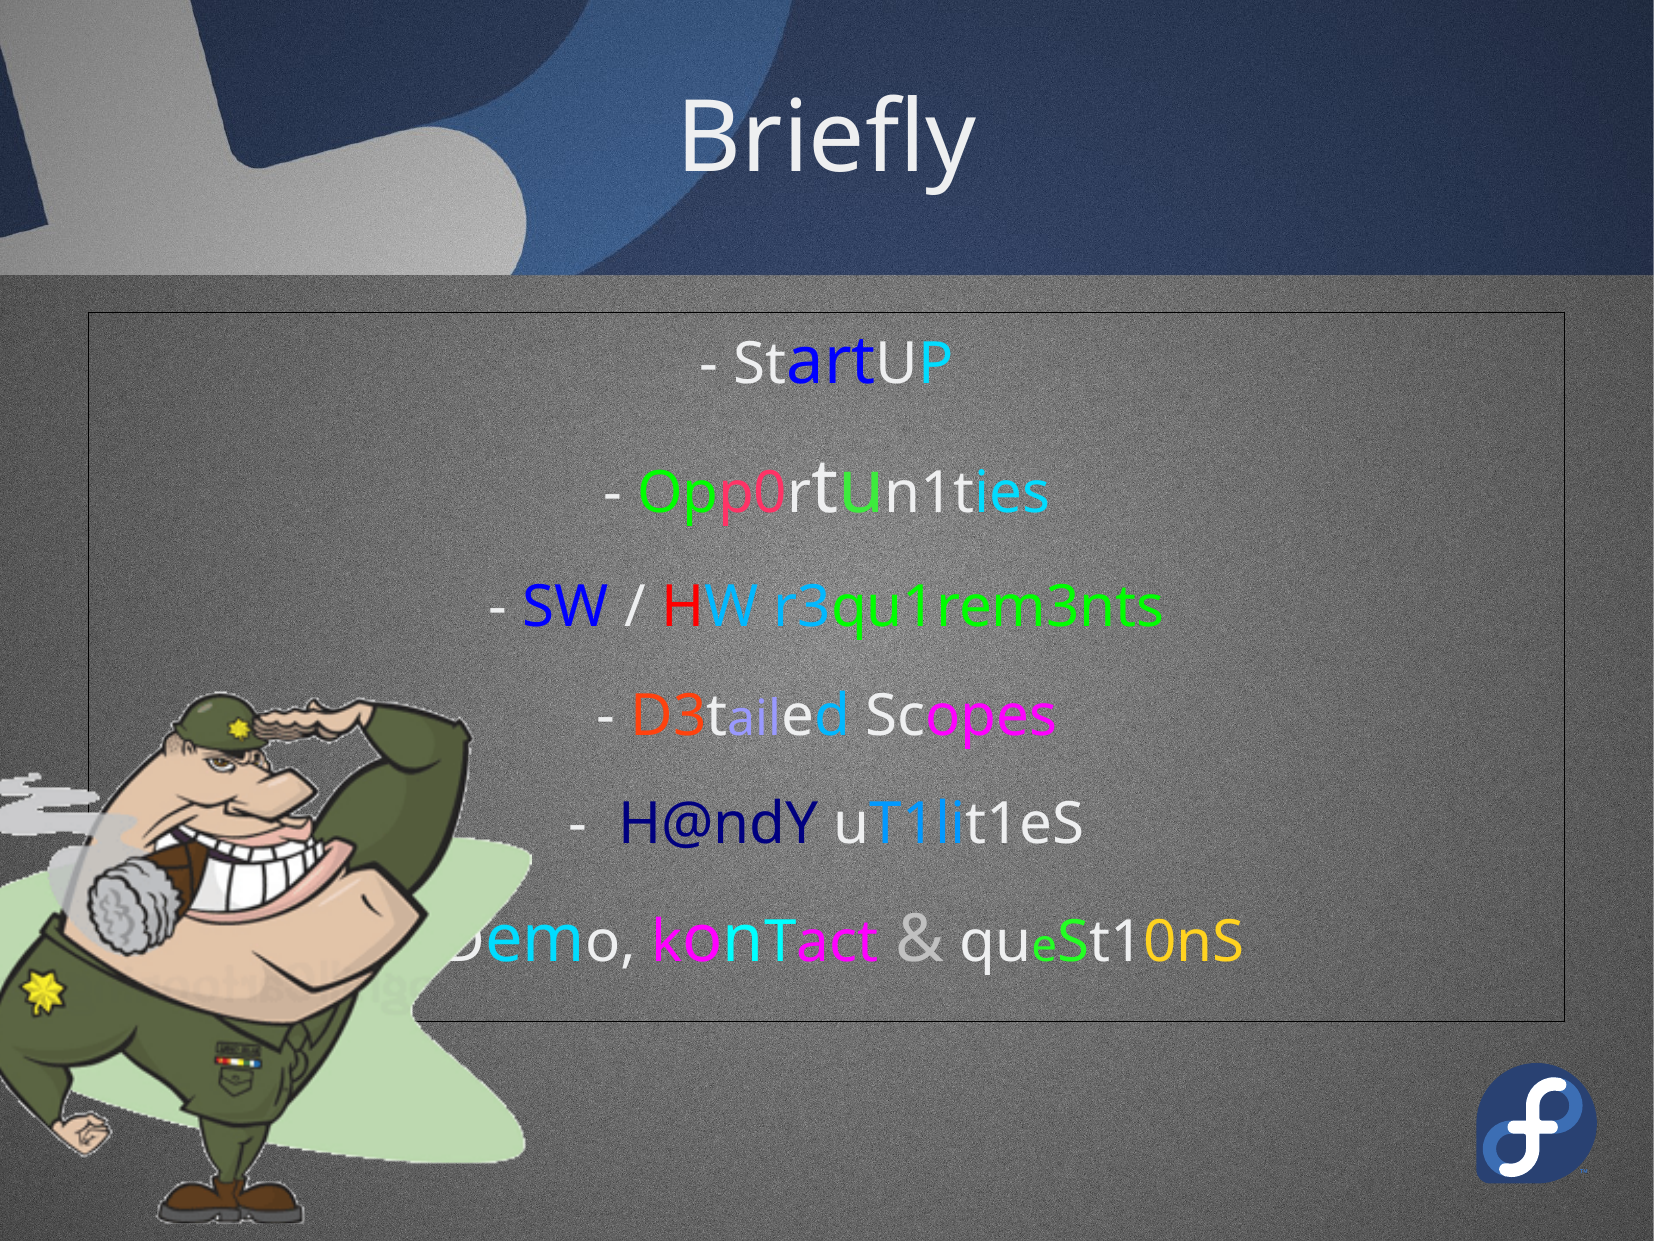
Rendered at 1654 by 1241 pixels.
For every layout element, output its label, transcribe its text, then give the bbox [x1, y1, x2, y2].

title Briefly [88, 29, 1565, 237]
picture [0, 0, 1654, 1241]
list - StartUP - Opp0rtun1ties - SW / HW r3qu1rem3nts - D3tailed Scopes - H@ndY uT1lit1eS - Demo, konTact & queSt10nS [88, 312, 1565, 1022]
